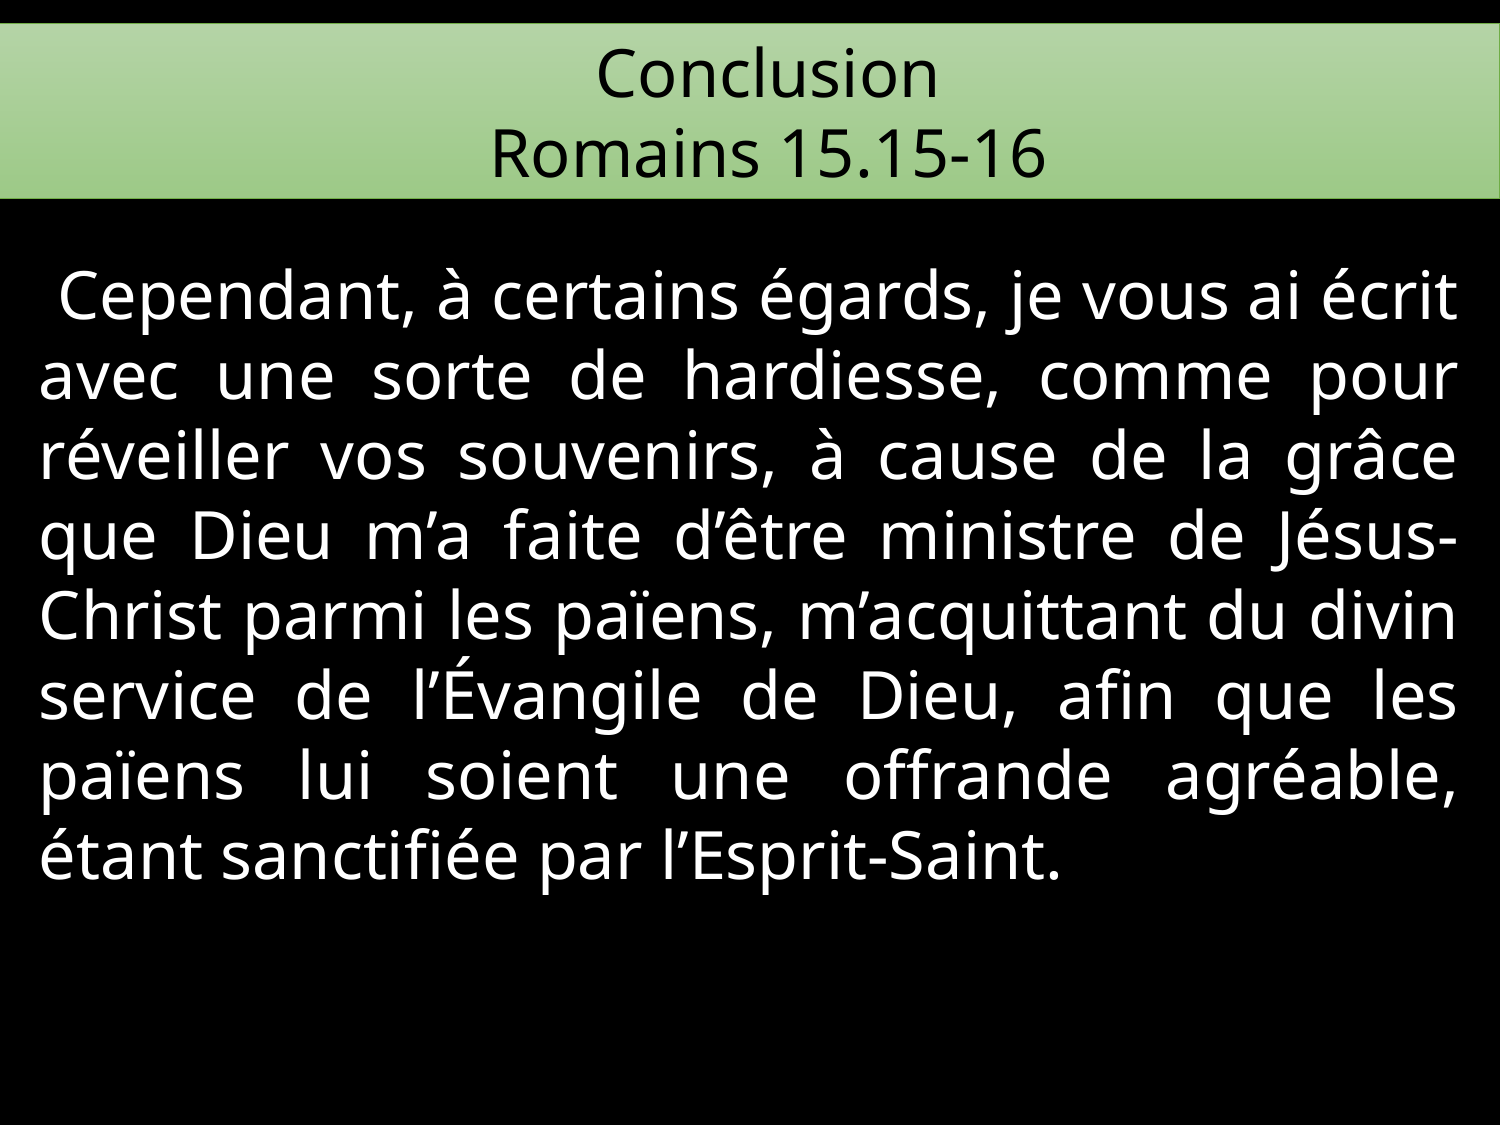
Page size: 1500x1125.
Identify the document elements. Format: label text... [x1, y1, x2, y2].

text_box Conclusion Romains 15.15-16 [0, 23, 1500, 199]
text_box Cependant, à certains égards, je vous ai écrit avec une sorte de hardiesse, comme pour réveiller vos souvenirs, à cause de la grâce que Dieu m’a faite d’être ministre de Jésus-Christ parmi les païens, m’acquittant du divin service de l’Évangile de Dieu, afin que les païens lui soient une offrande agréable, étant sanctifiée par l’Esprit-Saint. [24, 245, 1476, 900]
